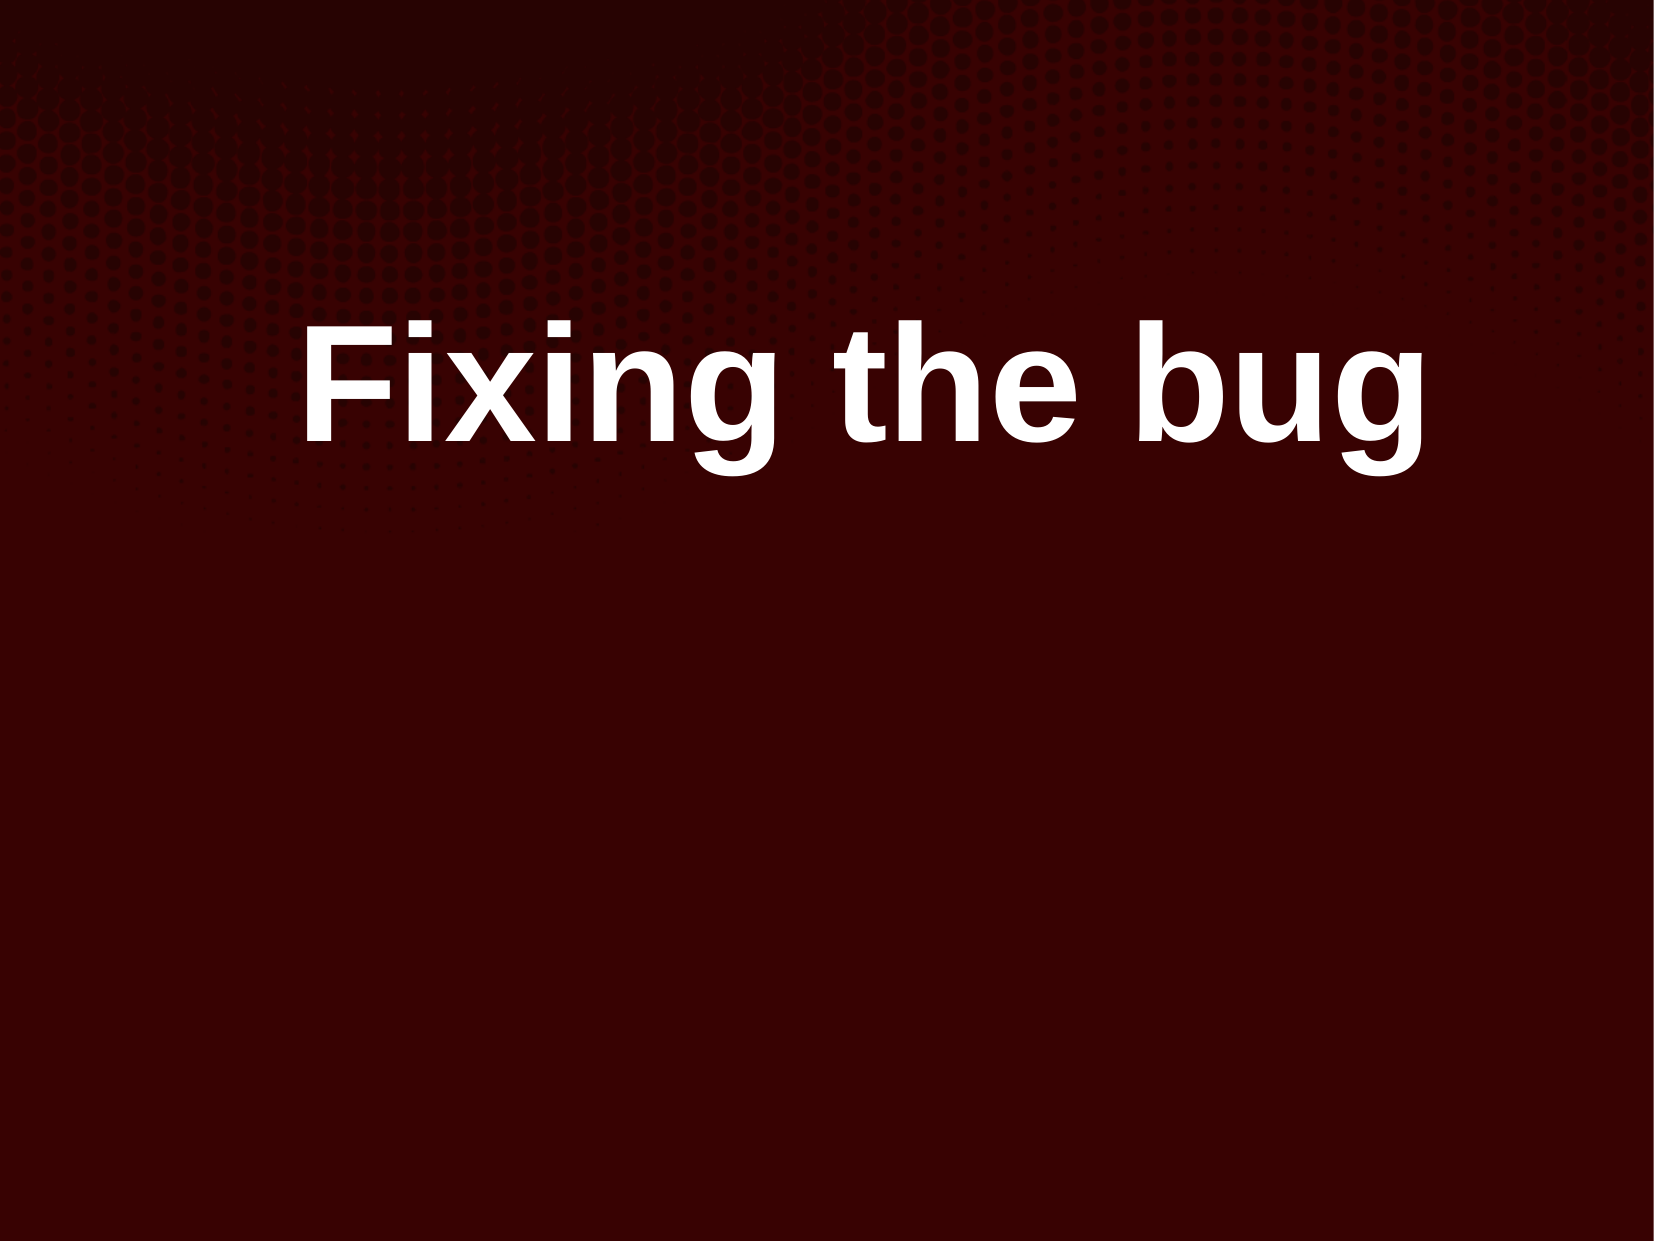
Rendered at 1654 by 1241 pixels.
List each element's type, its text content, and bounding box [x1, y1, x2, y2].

list Fixing the bug [82, 290, 1571, 1109]
picture [0, 0, 1654, 1241]
